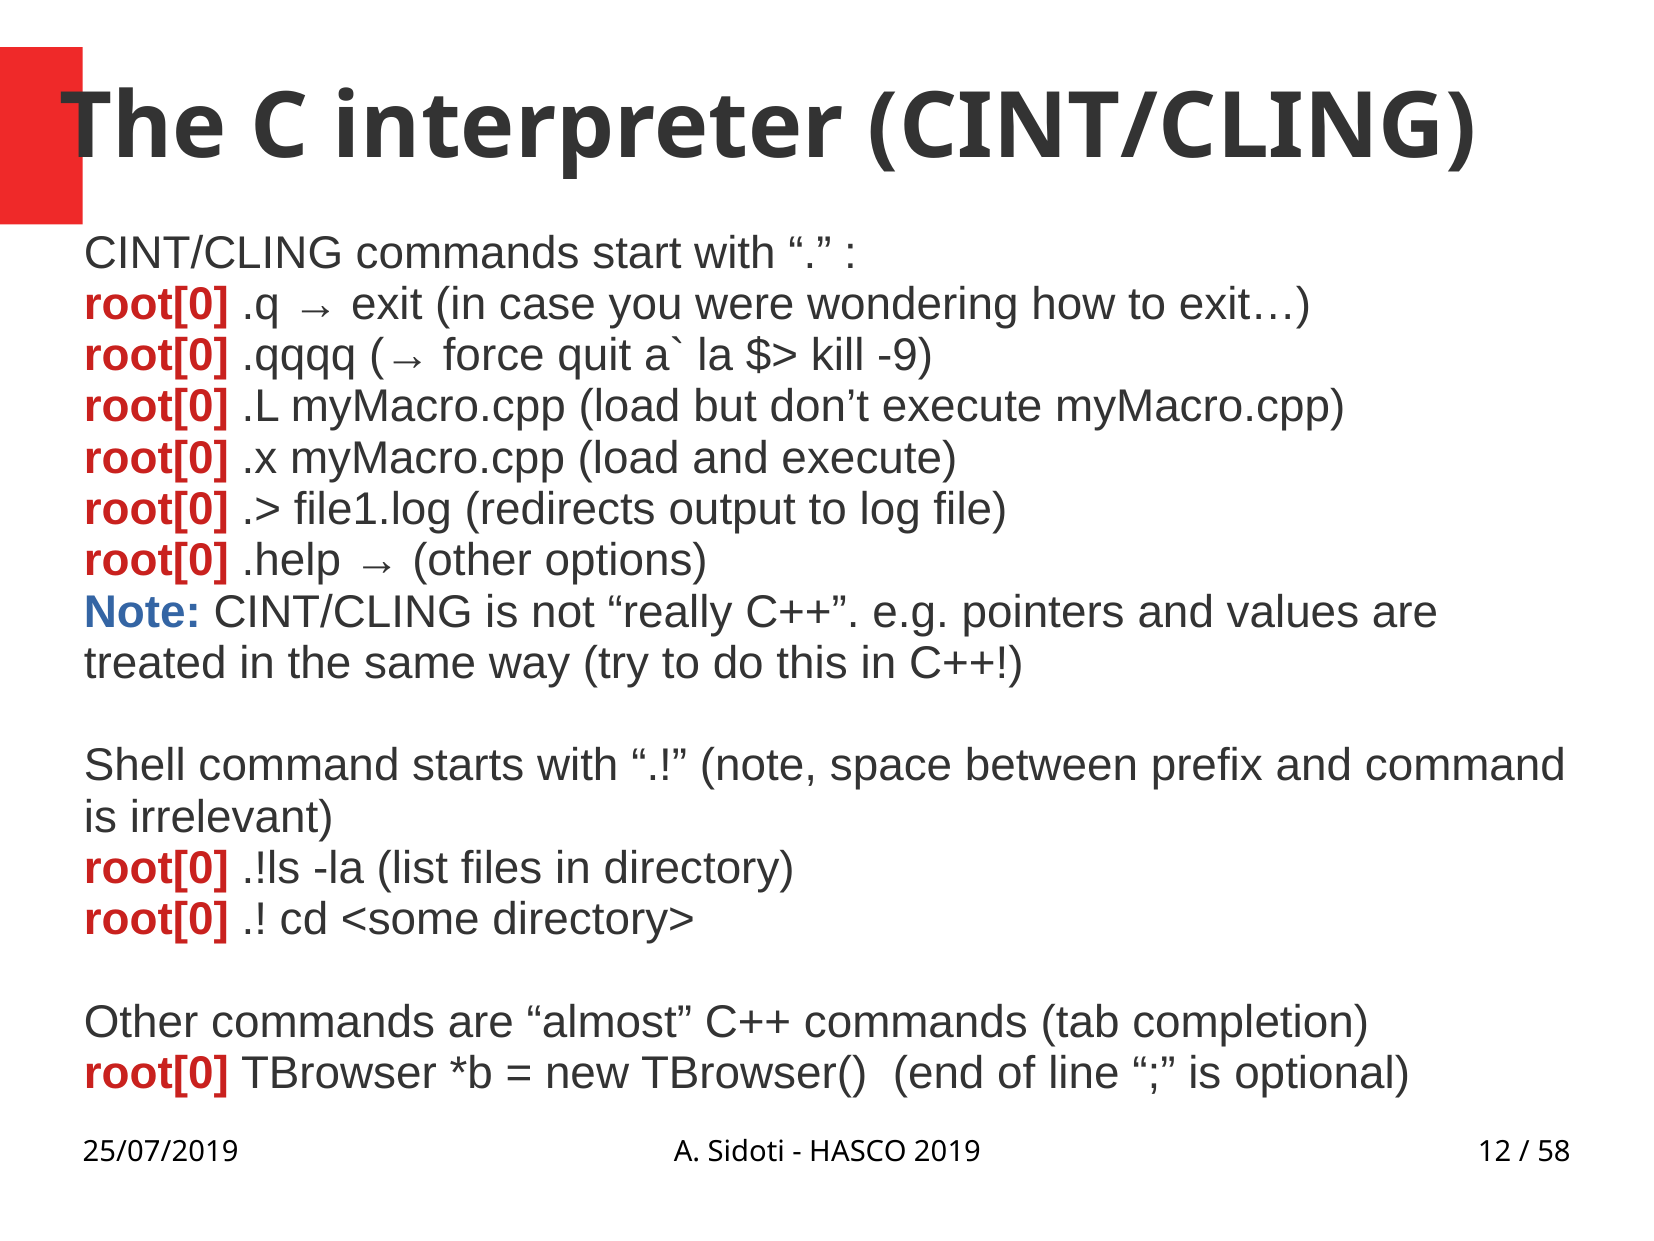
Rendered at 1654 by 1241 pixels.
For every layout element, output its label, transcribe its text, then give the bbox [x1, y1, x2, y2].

title The C interpreter (CINT/CLING) [59, 15, 1654, 230]
list CINT/CLING commands start with “.” : root[0] .q → exit (in case you were wondering how to exit…) root[0] .qqqq (→ force quit a` la $> kill -9) root[0] .L myMacro.cpp (load but don’t execute myMacro.cpp) root[0] .x myMacro.cpp (load and execute) root[0] .> file1.log (redirects output to log file) root[0] .help → (other options) Note: CINT/CLING is not “really C++”. e.g. pointers and values are treated in the same way (try to do this in C++!) Shell command starts with “.!” (note, space between prefix and command is irrelevant) root[0] .!ls -la (list files in directory) root[0] .! cd <some directory> Other commands are “almost” C++ commands (tab completion) root[0] TBrowser *b = new TBrowser() (end of line “;” is optional) [83, 226, 1571, 1174]
